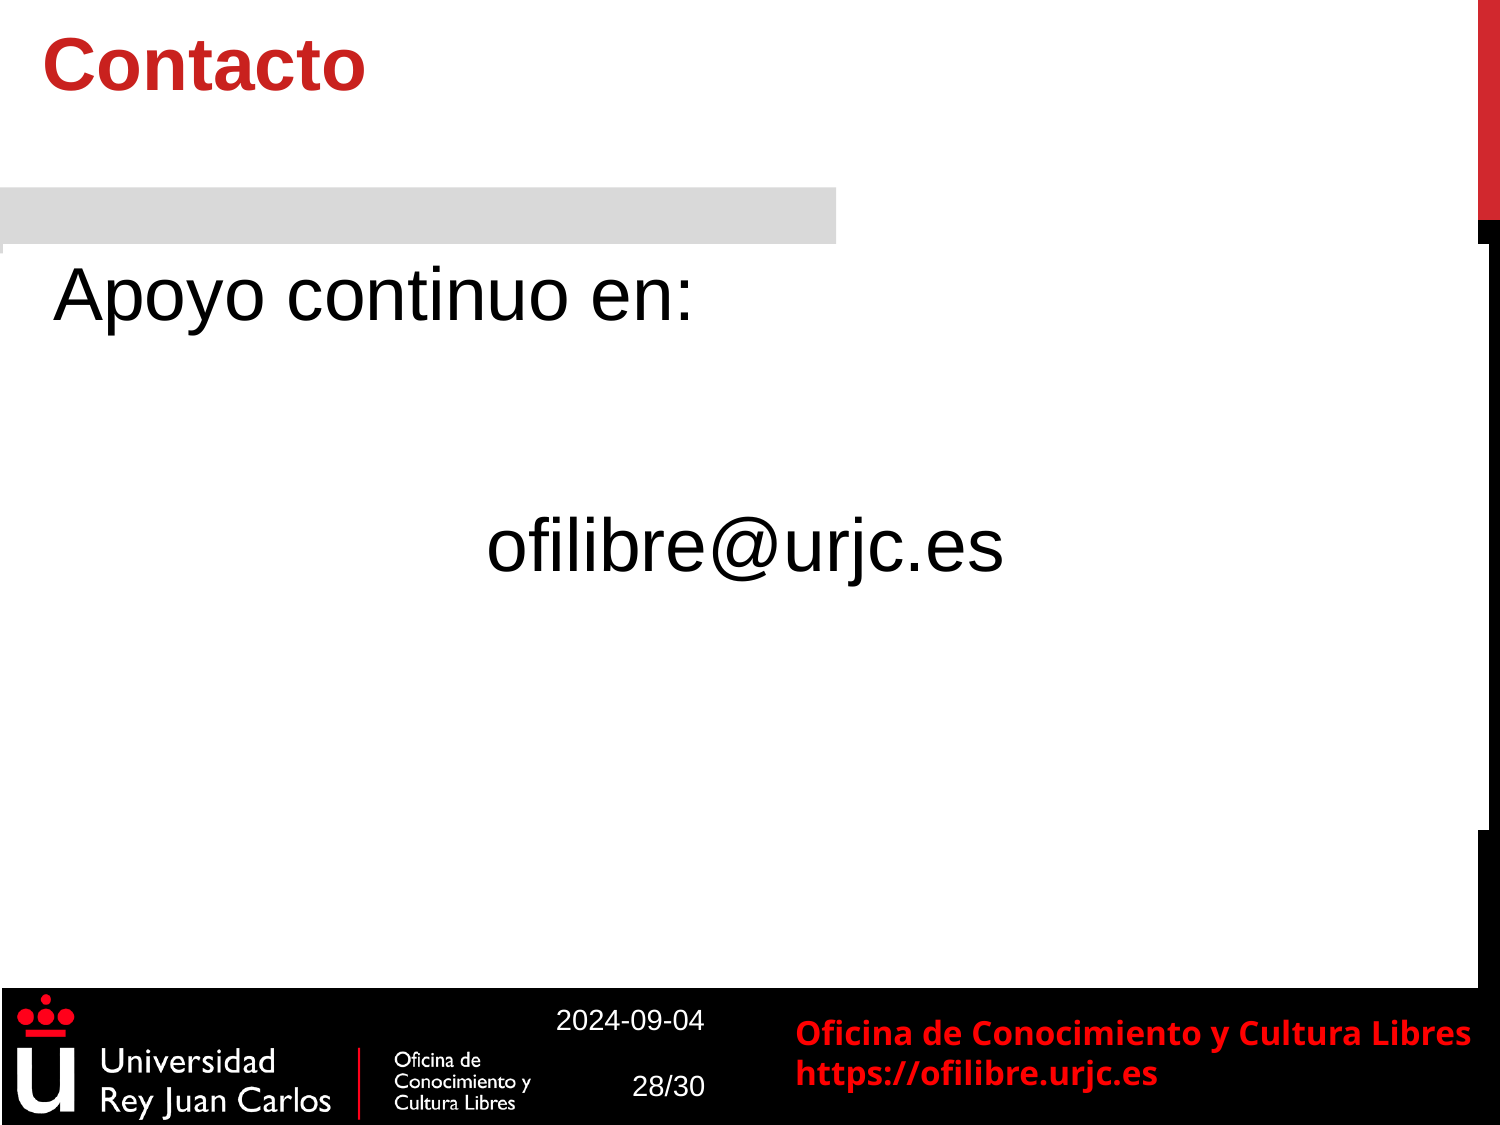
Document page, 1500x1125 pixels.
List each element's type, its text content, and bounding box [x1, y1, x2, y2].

title [75, 7, 1425, 196]
text_box Contacto [27, 15, 1381, 199]
text_box Apoyo continuo en: ofilibre@urjc.es [3, 244, 1489, 830]
picture [17, 994, 531, 1120]
